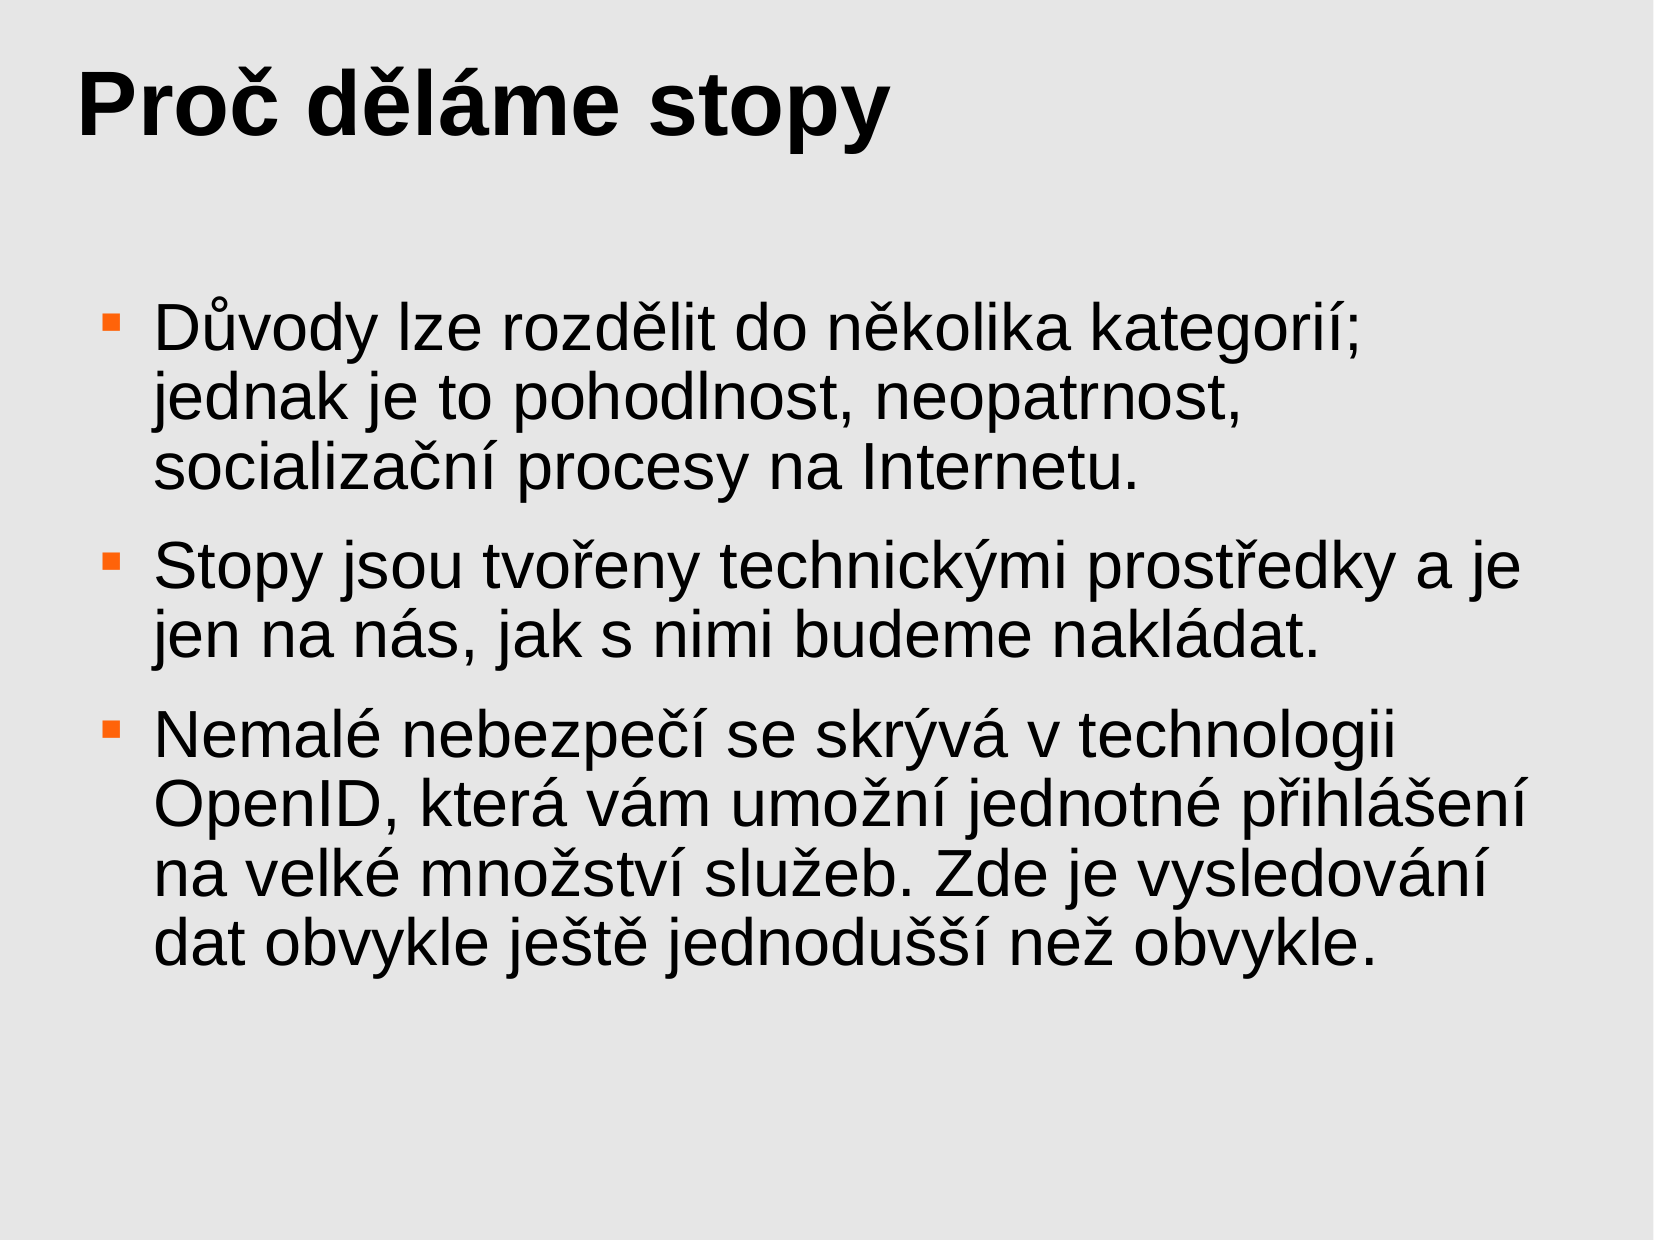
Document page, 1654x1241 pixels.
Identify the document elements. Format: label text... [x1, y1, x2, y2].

list Důvody lze rozdělit do několika kategorií; jednak je to pohodlnost, neopatrnost, socializační procesy na Internetu. Stopy jsou tvořeny technickými prostředky a je jen na nás, jak s nimi budeme nakládat. Nemalé nebezpečí se skrývá v technologii OpenID, která vám umožní jednotné přihlášení na velké množství služeb. Zde je vysledování dat obvykle ještě jednodušší než obvykle. [82, 290, 1571, 1094]
title Proč děláme stopy [76, 0, 1565, 208]
